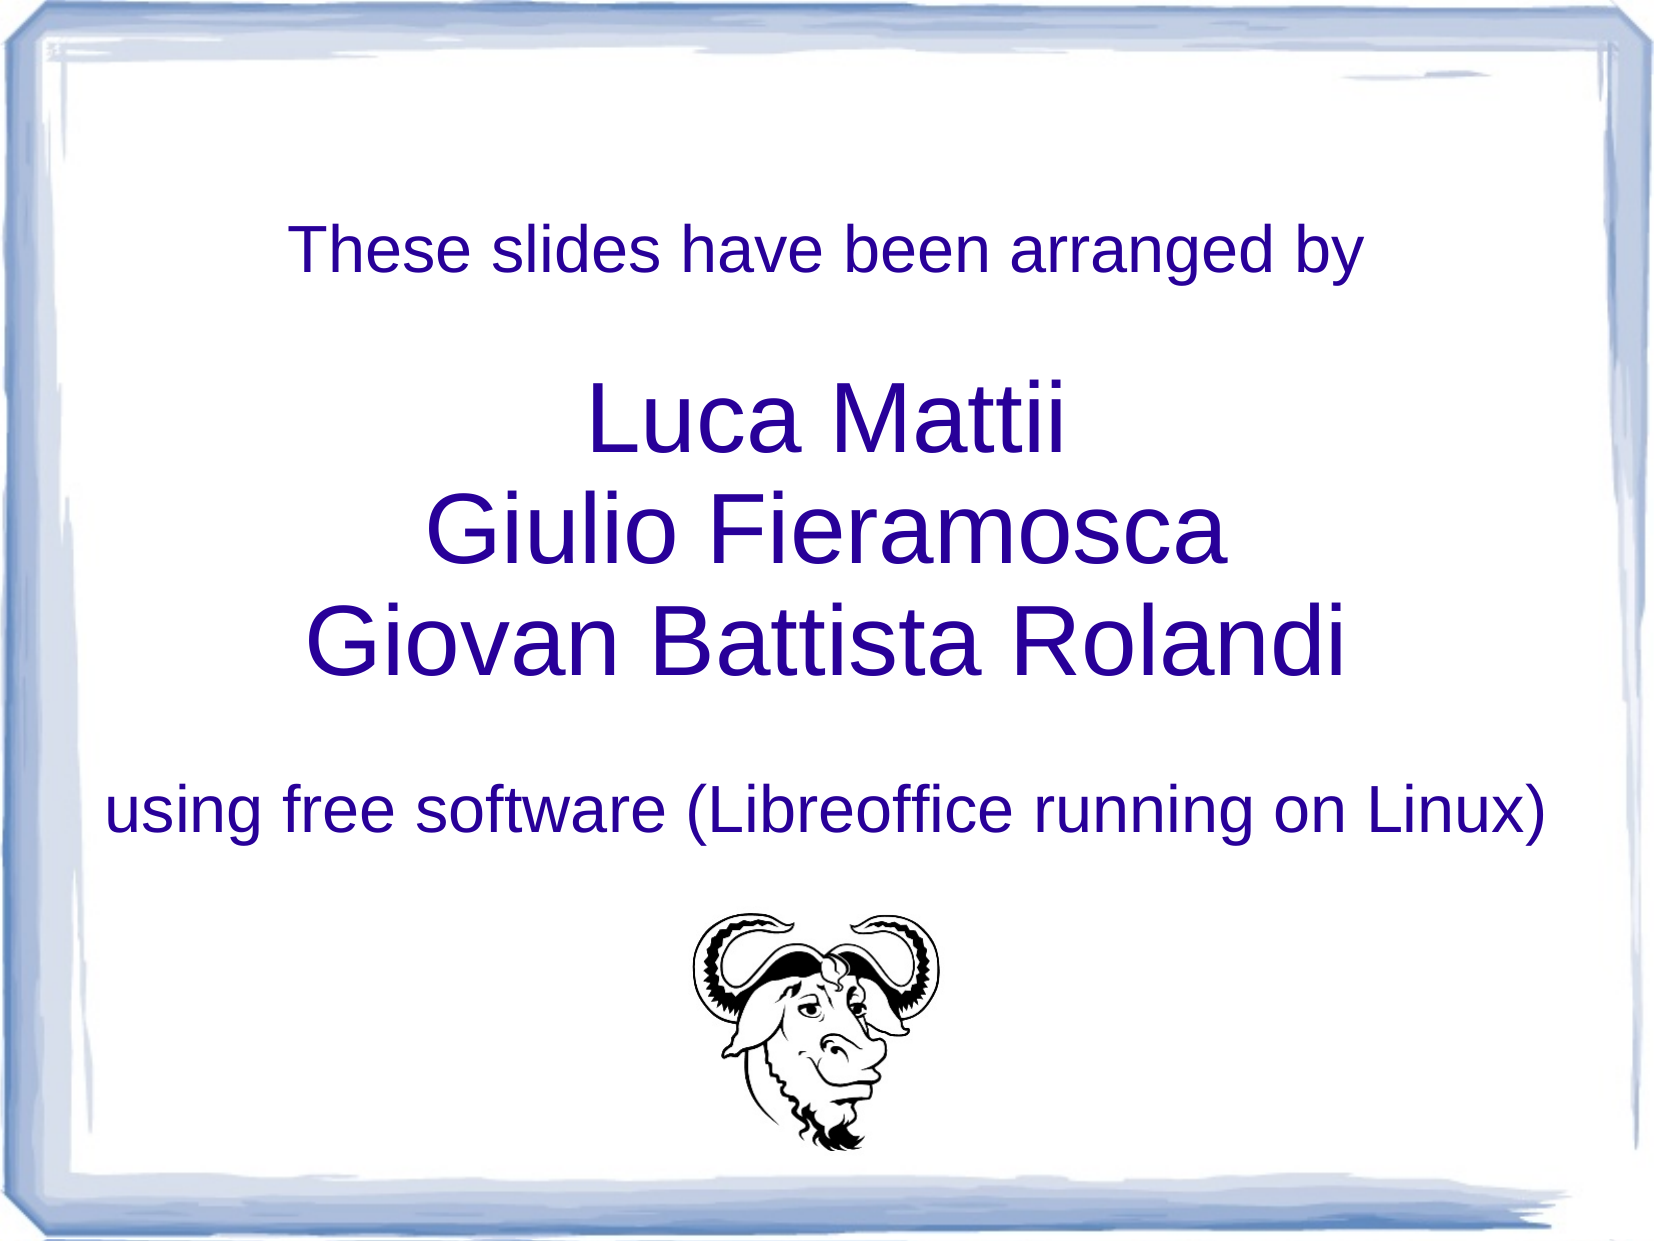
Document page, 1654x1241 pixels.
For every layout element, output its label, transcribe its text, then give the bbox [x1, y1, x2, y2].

picture [0, 0, 1654, 1241]
subtitle These slides have been arranged by Luca Mattii Giulio Fieramosca Giovan Battista Rolandi using free software (Libreoffice running on Linux) [82, 49, 1571, 1010]
